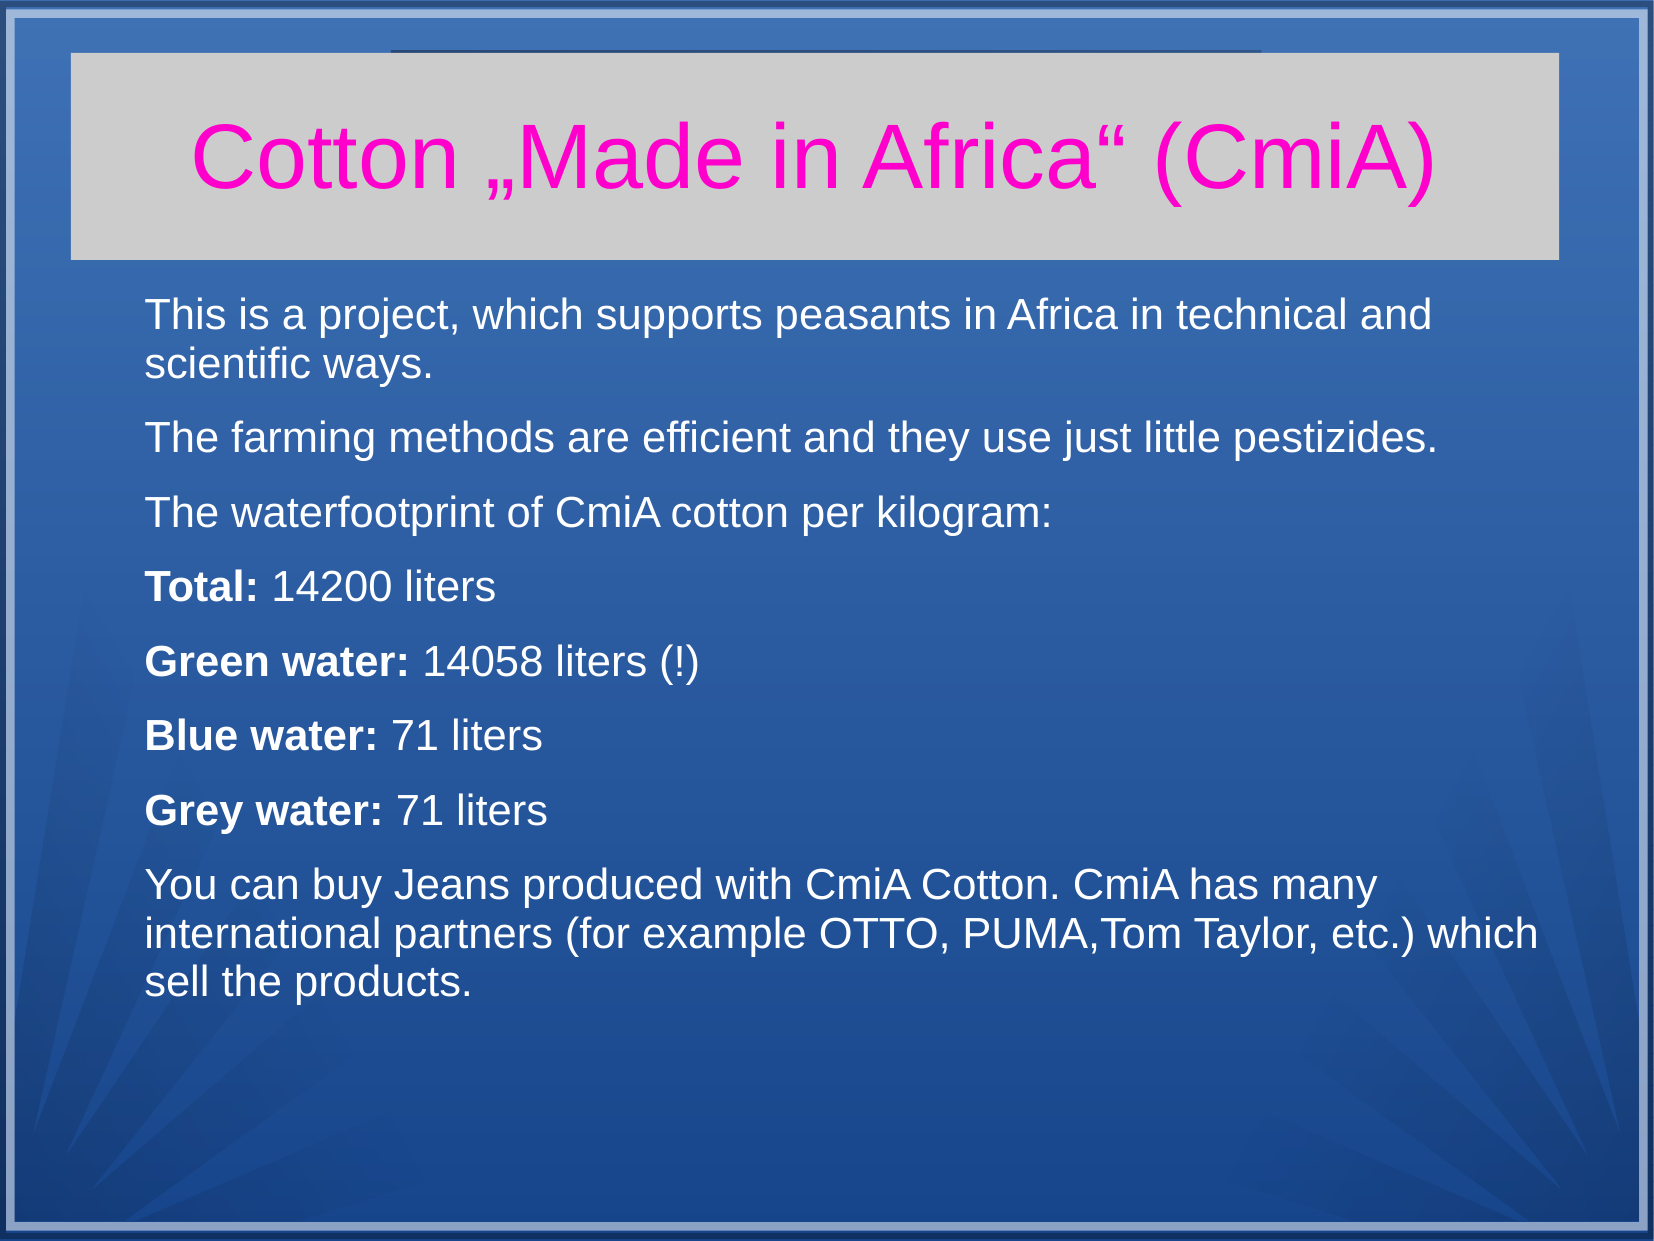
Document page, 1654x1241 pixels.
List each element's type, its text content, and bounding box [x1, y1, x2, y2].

title Cotton „Made in Africa“ (CmiA) [70, 52, 1560, 260]
list This is a project, which supports peasants in Africa in technical and scientific ways. The farming methods are efficient and they use just little pestizides. The waterfootprint of CmiA cotton per kilogram: Total: 14200 liters Green water: 14058 liters (!) Blue water: 71 liters Grey water: 71 liters You can buy Jeans produced with CmiA Cotton. CmiA has many international partners (for example OTTO, PUMA,Tom Taylor, etc.) which sell the products. [82, 290, 1571, 1010]
